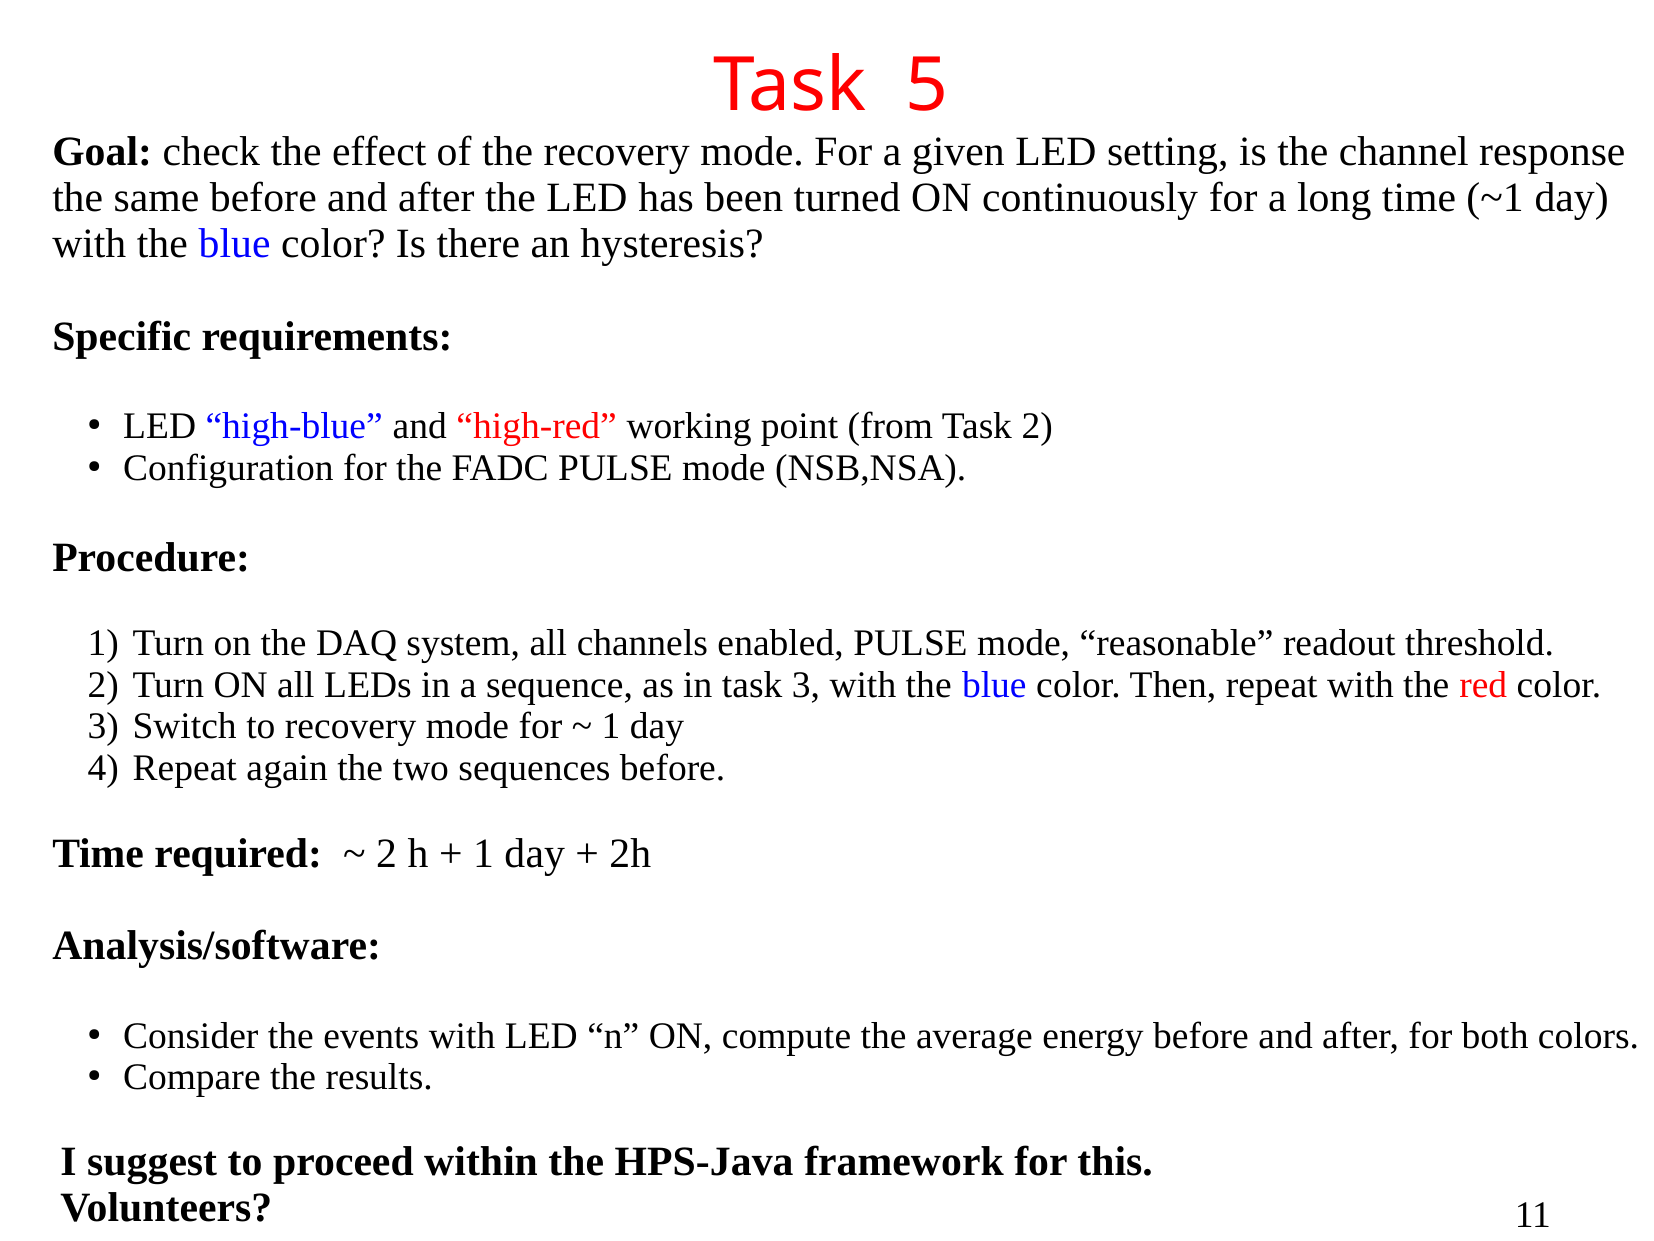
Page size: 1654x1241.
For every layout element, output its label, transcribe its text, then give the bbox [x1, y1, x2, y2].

text_box I suggest to proceed within the HPS-Java framework for this. Volunteers? [45, 1130, 1388, 1192]
title Task 5 [86, 11, 1576, 120]
text_box Goal: check the effect of the recovery mode. For a given LED setting, is the channel response the same before and after the LED has been turned ON continuously for a long time (~1 day) with the blue color? Is there an hysteresis? Specific requirements: LED “high-blue” and “high-red” working point (from Task 2) Configuration for the FADC PULSE mode (NSB,NSA). Procedure: Turn on the DAQ system, all channels enabled, PULSE mode, “reasonable” readout threshold. Turn ON all LEDs in a sequence, as in task 3, with the blue color. Then, repeat with the red color. Switch to recovery mode for ~ 1 day Repeat again the two sequences before. Time required: ~ 2 h + 1 day + 2h Analysis/software: Consider the events with LED “n” ON, compute the average energy before and after, for both colors. Compare the results. [37, 120, 1654, 1241]
